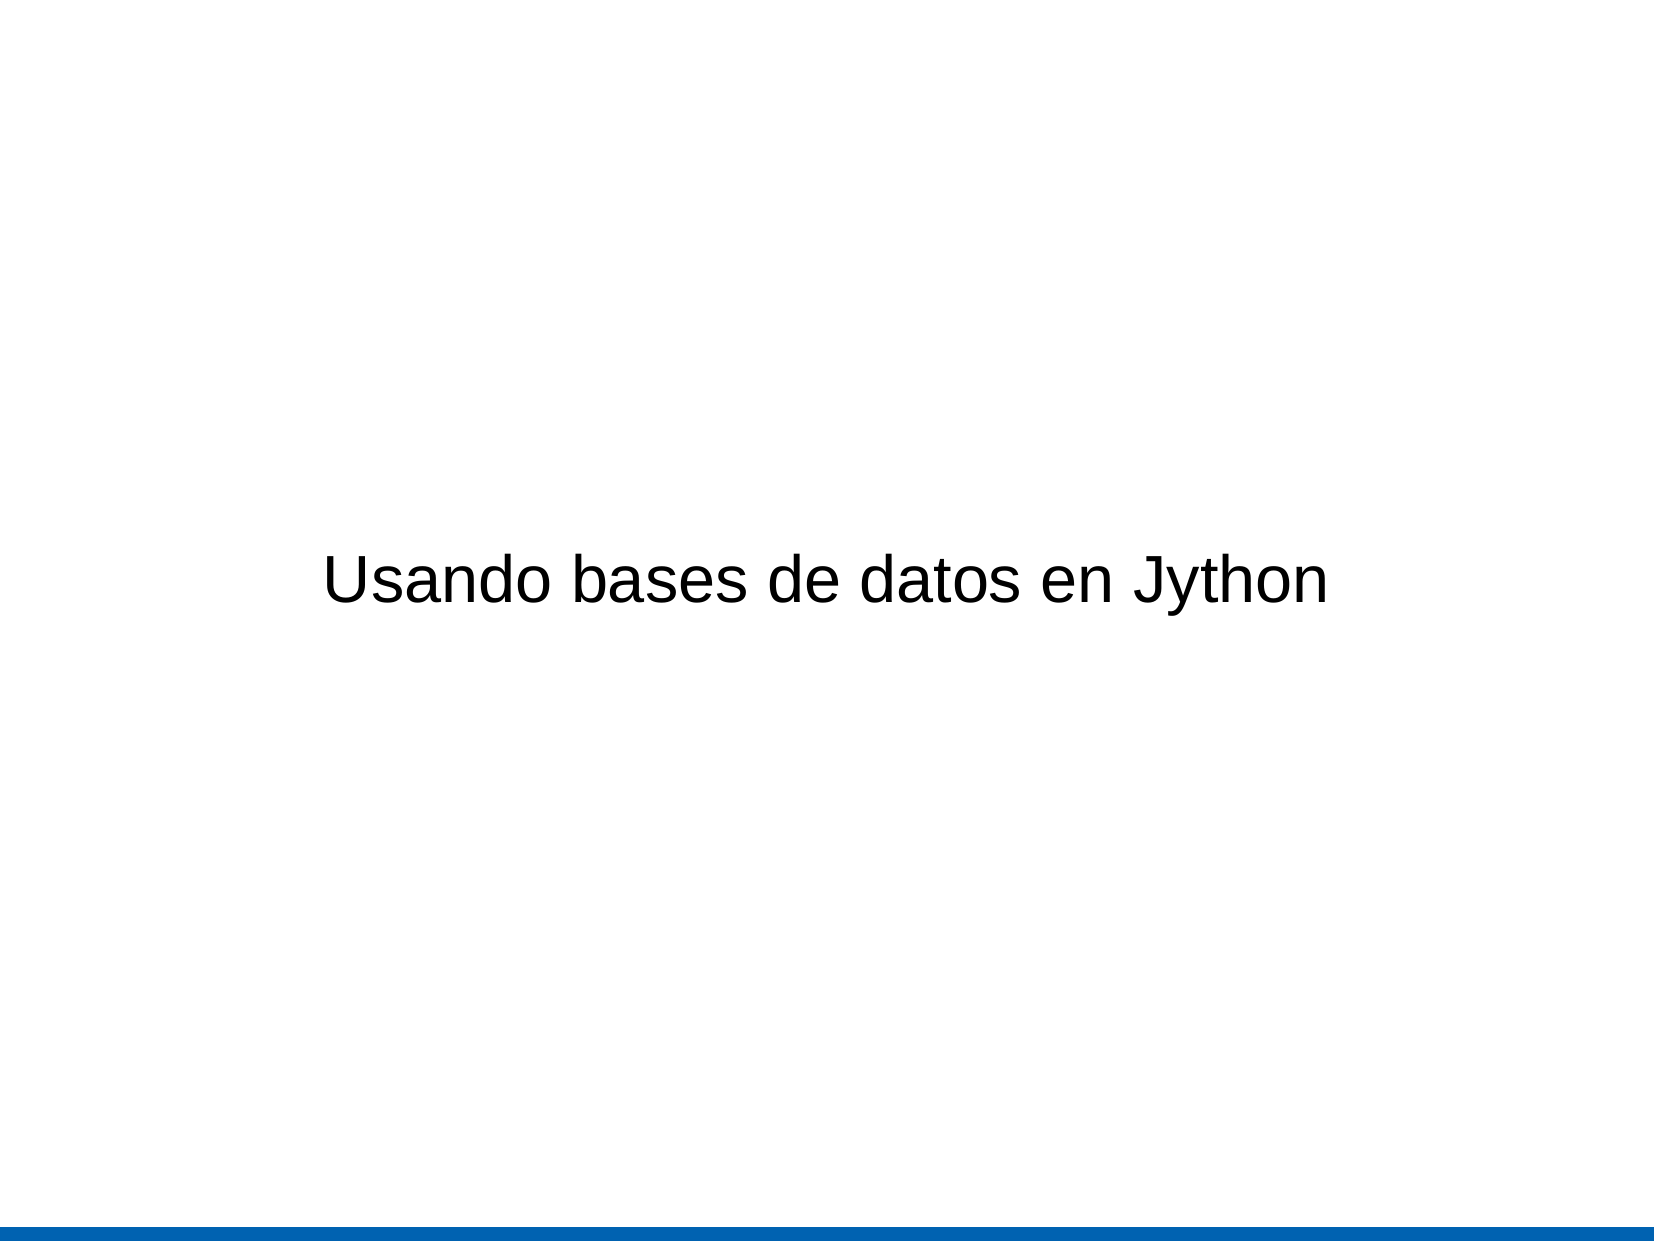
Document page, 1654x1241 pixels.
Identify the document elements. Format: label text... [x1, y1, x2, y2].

subtitle Usando bases de datos en Jython [82, 49, 1571, 1109]
